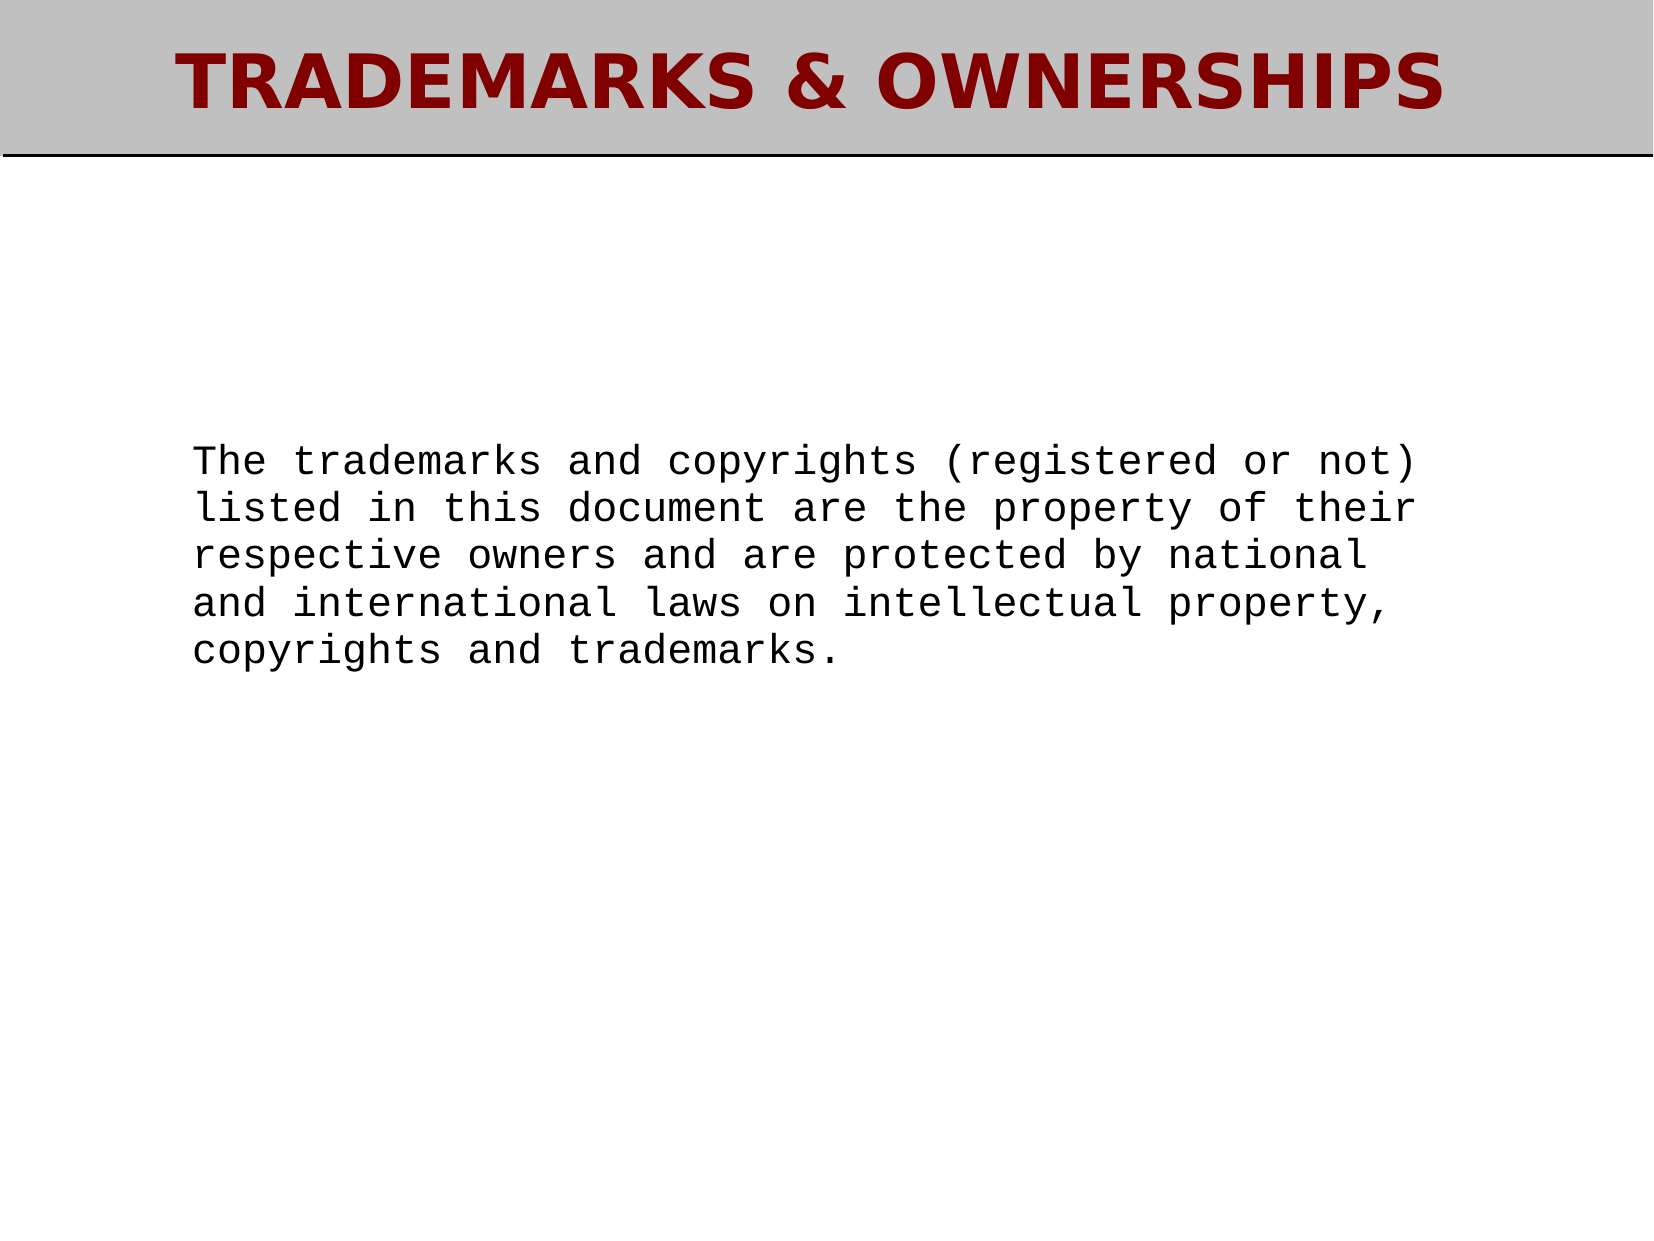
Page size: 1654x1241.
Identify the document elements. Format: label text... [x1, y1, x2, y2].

text_box [0, 0, 1654, 156]
text_box The trademarks and copyrights (registered or not) listed in this document are the property of their respective owners and are protected by national and international laws on intellectual property, copyrights and trademarks. [177, 432, 1477, 834]
text_box TRADEMARKS & OWNERSHIPS [0, 31, 1651, 134]
